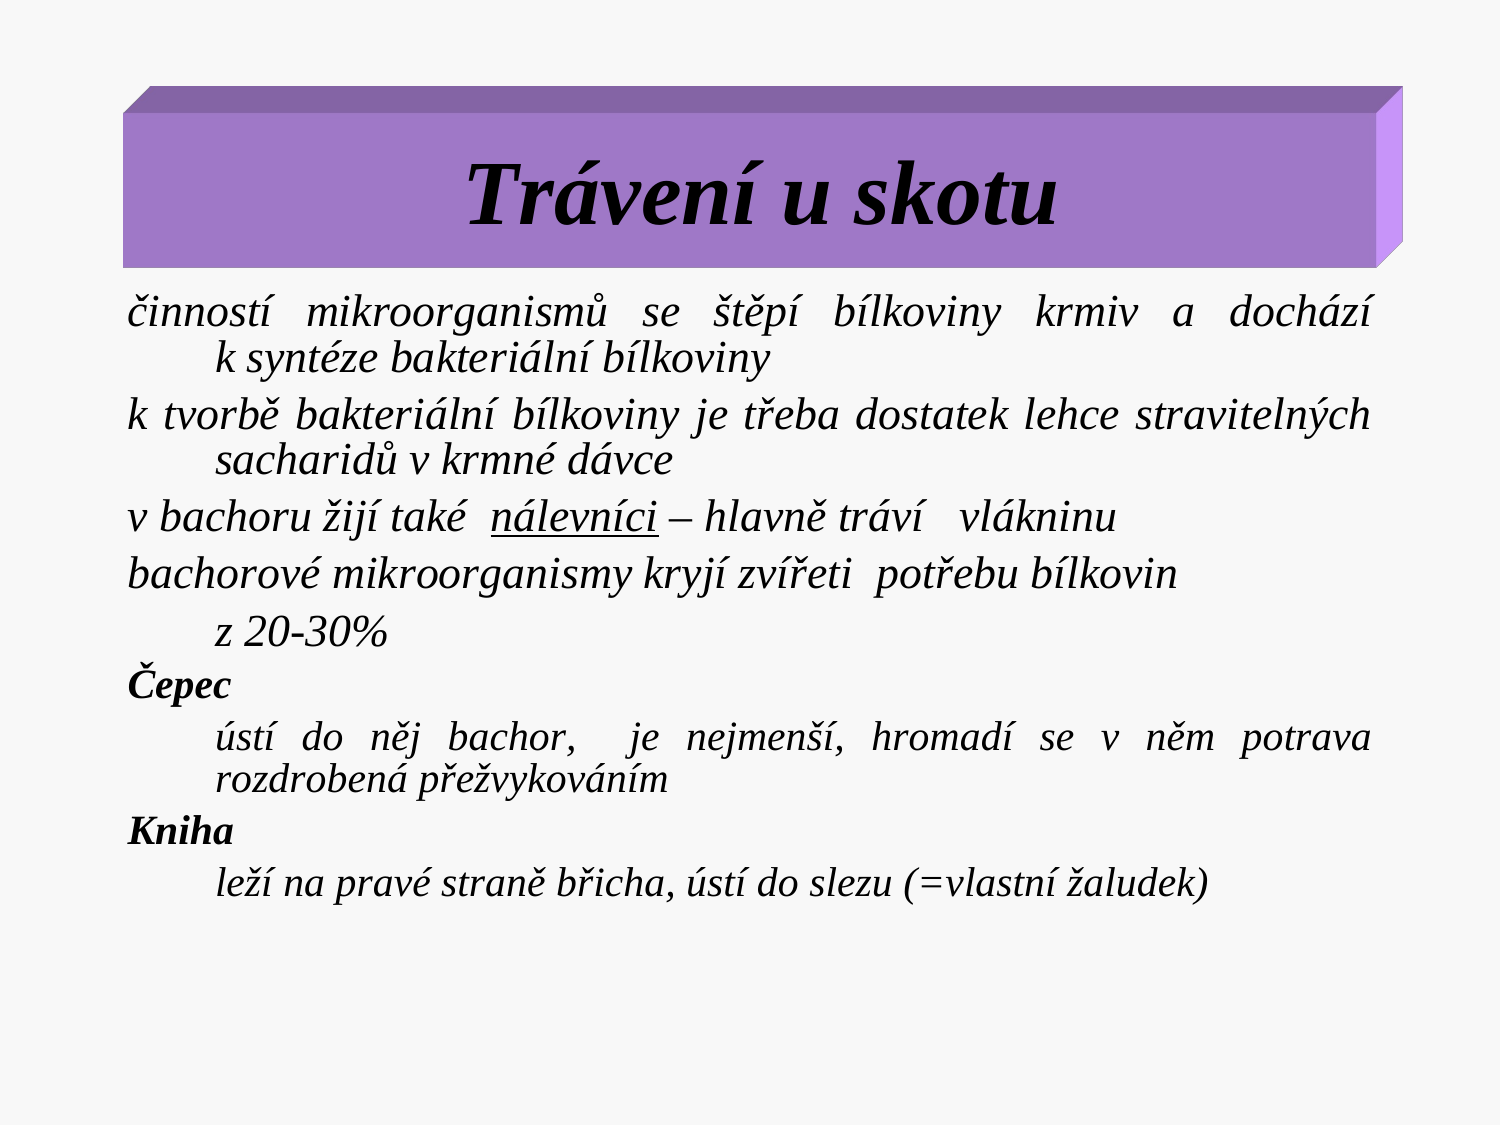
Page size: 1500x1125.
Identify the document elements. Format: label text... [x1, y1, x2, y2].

title Trávení u skotu [112, 21, 1388, 367]
text_box [1388, 86, 1402, 254]
list činností mikroorganismů se štěpí bílkoviny krmiv a dochází k syntéze bakteriální bílkoviny k tvorbě bakteriální bílkoviny je třeba dostatek lehce stravitelných sacharidů v krmné dávce v bachoru žijí také nálevníci – hlavně tráví vlákninu bachorové mikroorganismy kryjí zvířeti potřebu bílkovin z 20-30% Čepec ústí do něj bachor, je nejmenší, hromadí se v něm potrava rozdrobená přežvykováním Kniha leží na pravé straně břicha, ústí do slezu (=vlastní žaludek) [112, 367, 1388, 1125]
